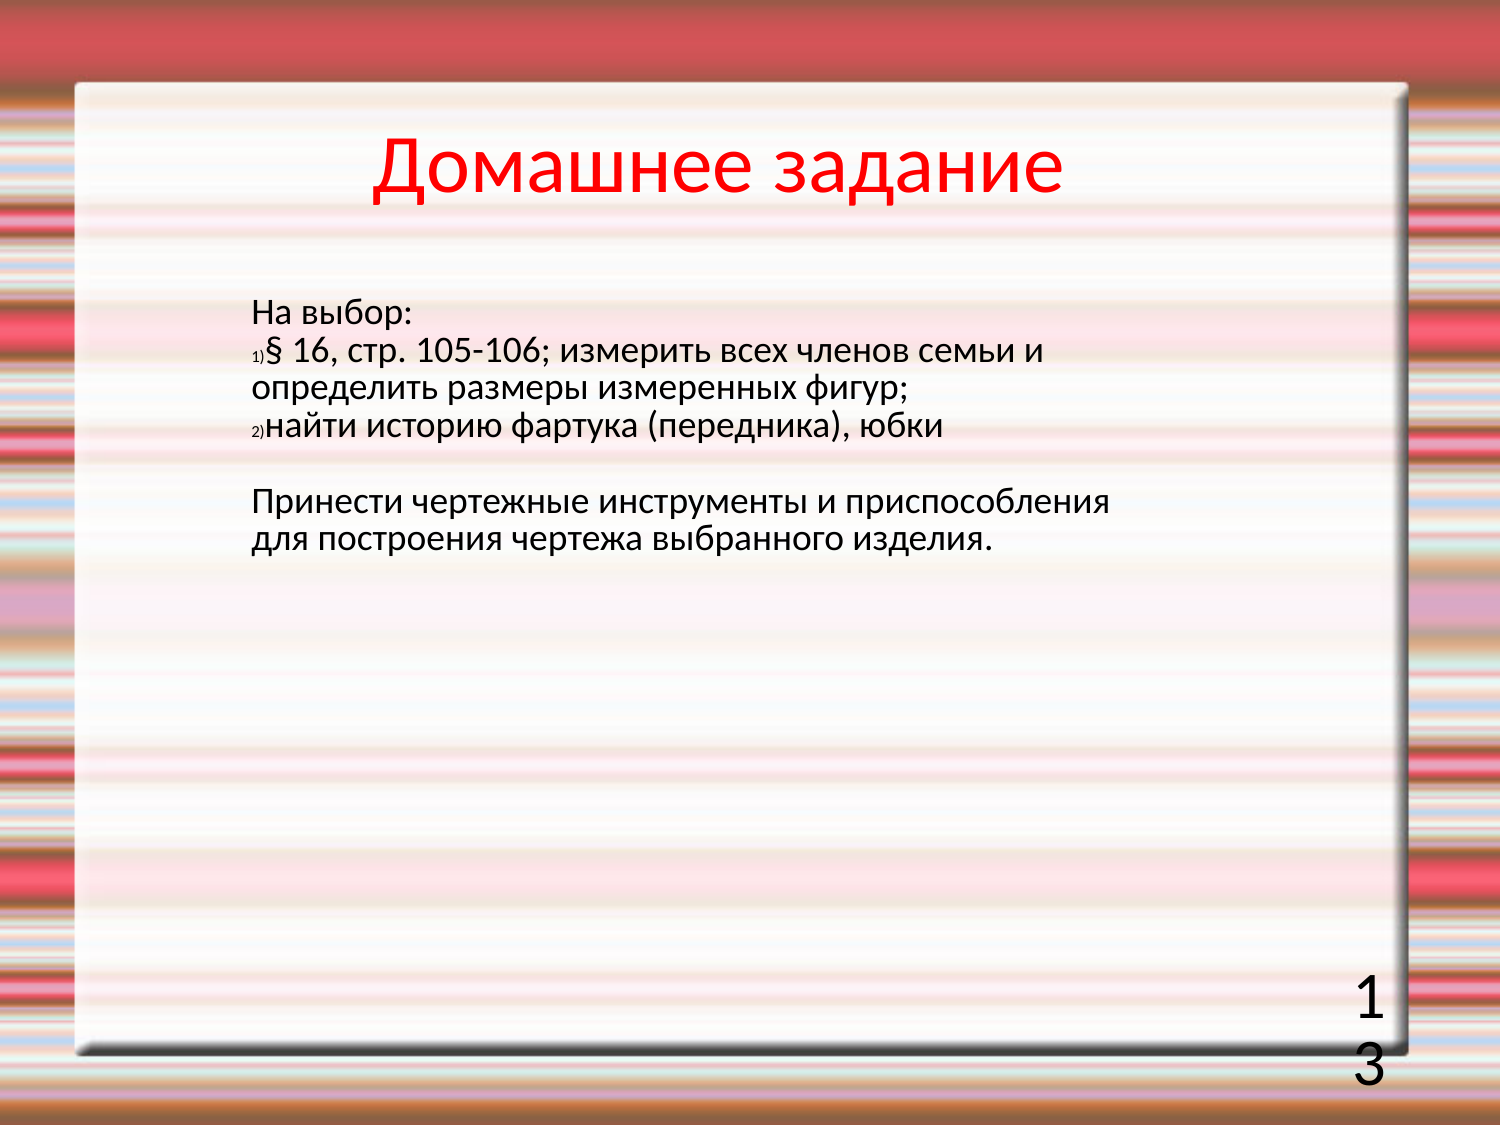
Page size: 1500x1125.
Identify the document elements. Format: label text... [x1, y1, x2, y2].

text_box На выбор: § 16, стр. 105-106; измерить всех членов семьи и определить размеры измеренных фигур; найти историю фартука (передника), юбки Принести чертежные инструменты и приспособления для построения чертежа выбранного изделия. [236, 281, 1182, 709]
title Домашнее задание [82, 93, 1357, 305]
text_box 13 [1324, 960, 1416, 1110]
